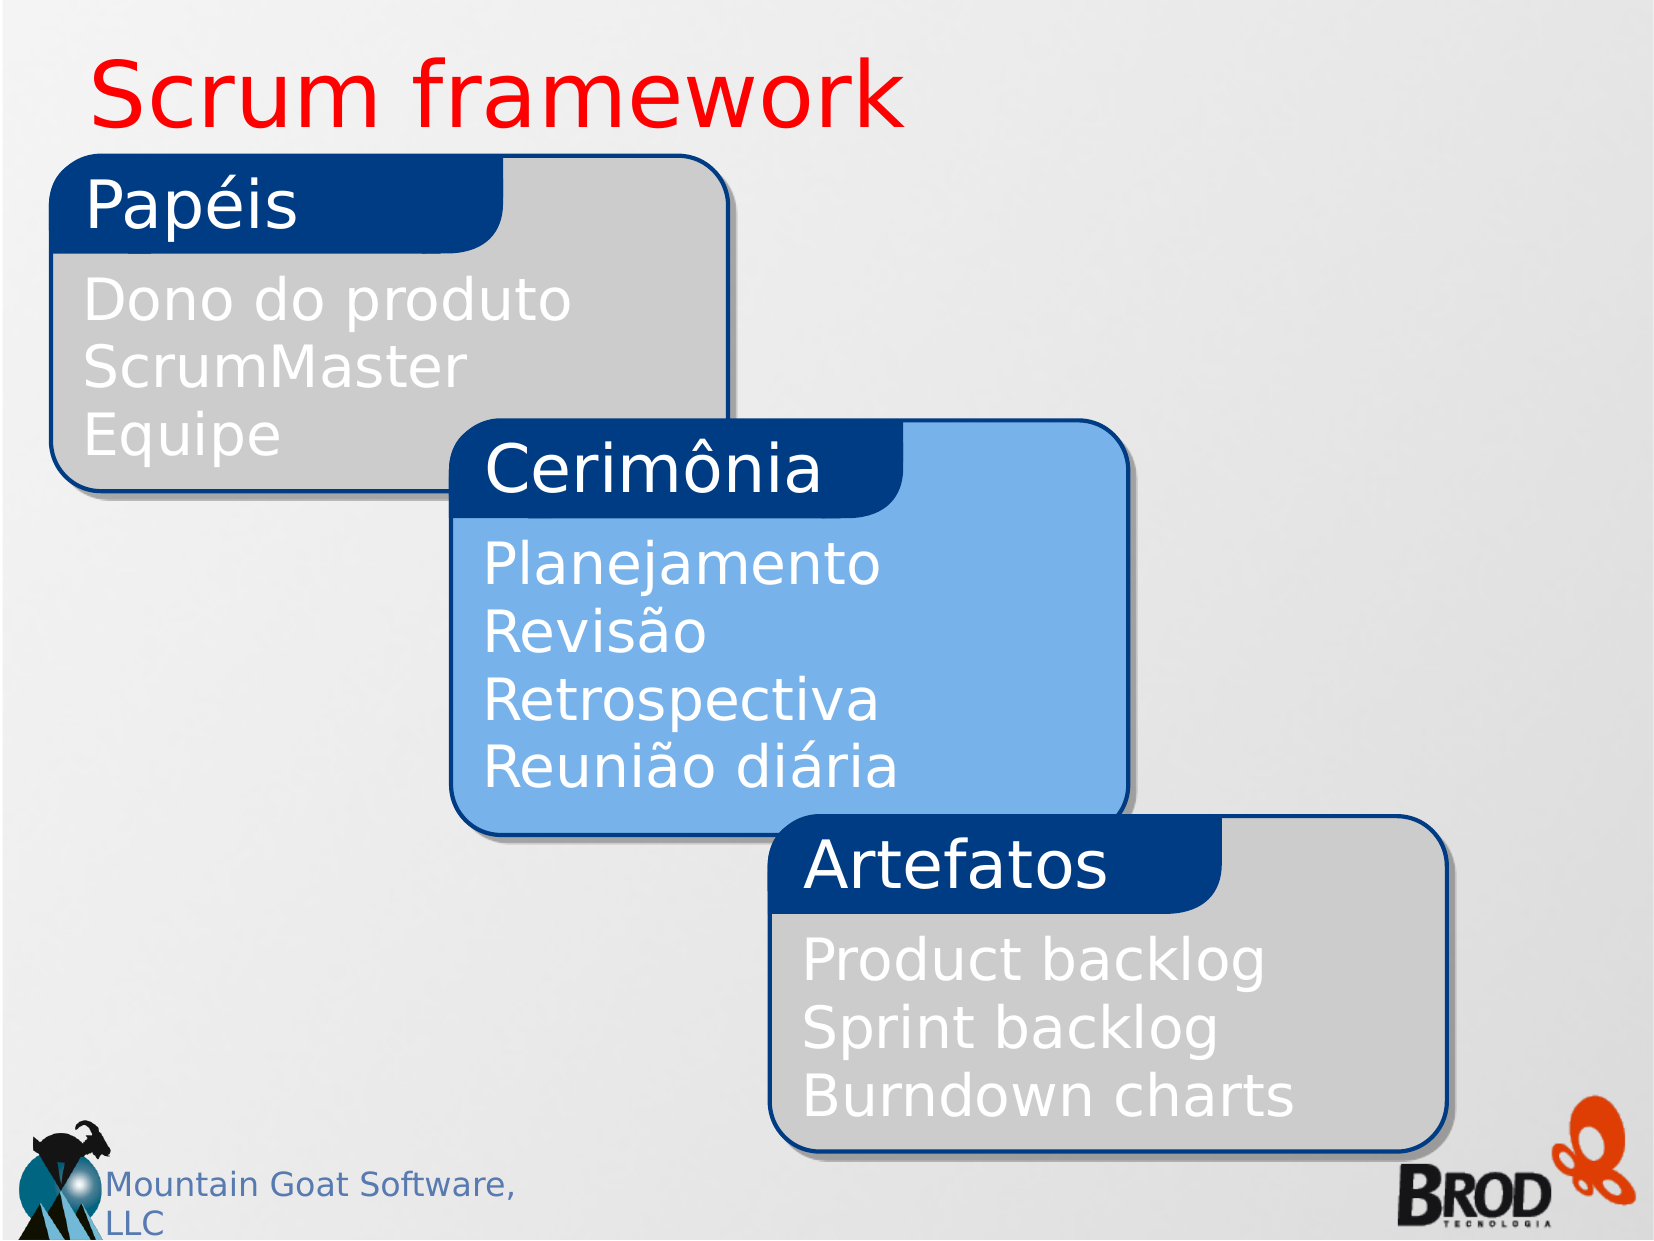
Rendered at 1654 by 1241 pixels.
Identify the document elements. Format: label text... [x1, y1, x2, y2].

text_box Artefatos [794, 818, 1143, 910]
text_box Papéis [76, 157, 424, 250]
text_box Dono do produto ScrumMaster Equipe [73, 257, 639, 475]
text_box Product backlog Sprint backlog Burndown charts [792, 918, 1412, 1135]
picture [2, 0, 1654, 1241]
text_box Planejamento Revisão Retrospectiva Reunião diária [473, 522, 1200, 806]
text_box Cerimônia [476, 422, 935, 515]
text_box [48, 156, 1447, 1152]
title Scrum framework [82, 35, 1571, 156]
